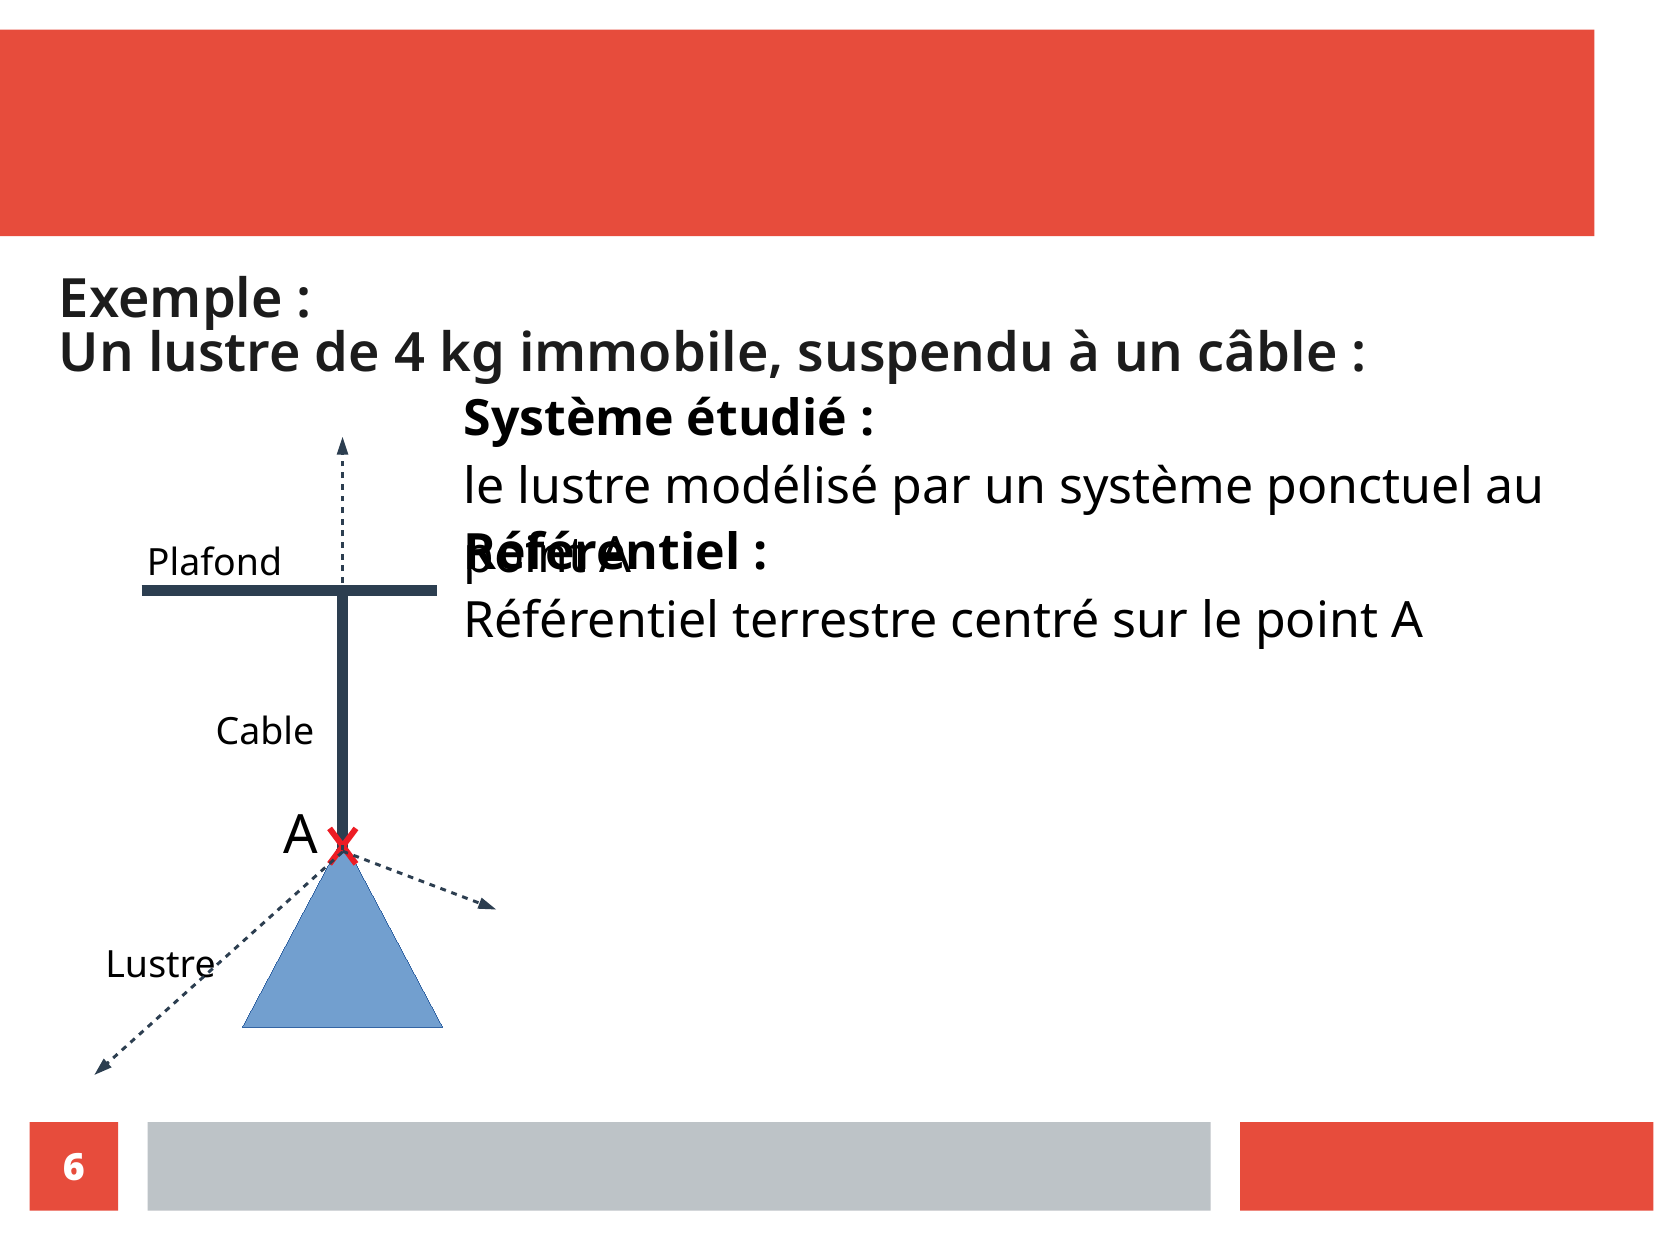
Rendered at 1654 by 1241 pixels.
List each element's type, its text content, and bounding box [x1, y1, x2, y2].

text_box Système étudié : le lustre modélisé par un système ponctuel au point A [448, 374, 1595, 508]
text_box Lustre [90, 930, 218, 993]
text_box Référentiel : Référentiel terrestre centré sur le point A [448, 508, 1595, 650]
list Exemple : Un lustre de 4 kg immobile, suspendu à un câble : [59, 259, 1565, 390]
text_box A [268, 788, 328, 872]
text_box Plafond [132, 528, 284, 591]
text_box [242, 854, 443, 1028]
text_box Cable [200, 696, 320, 759]
